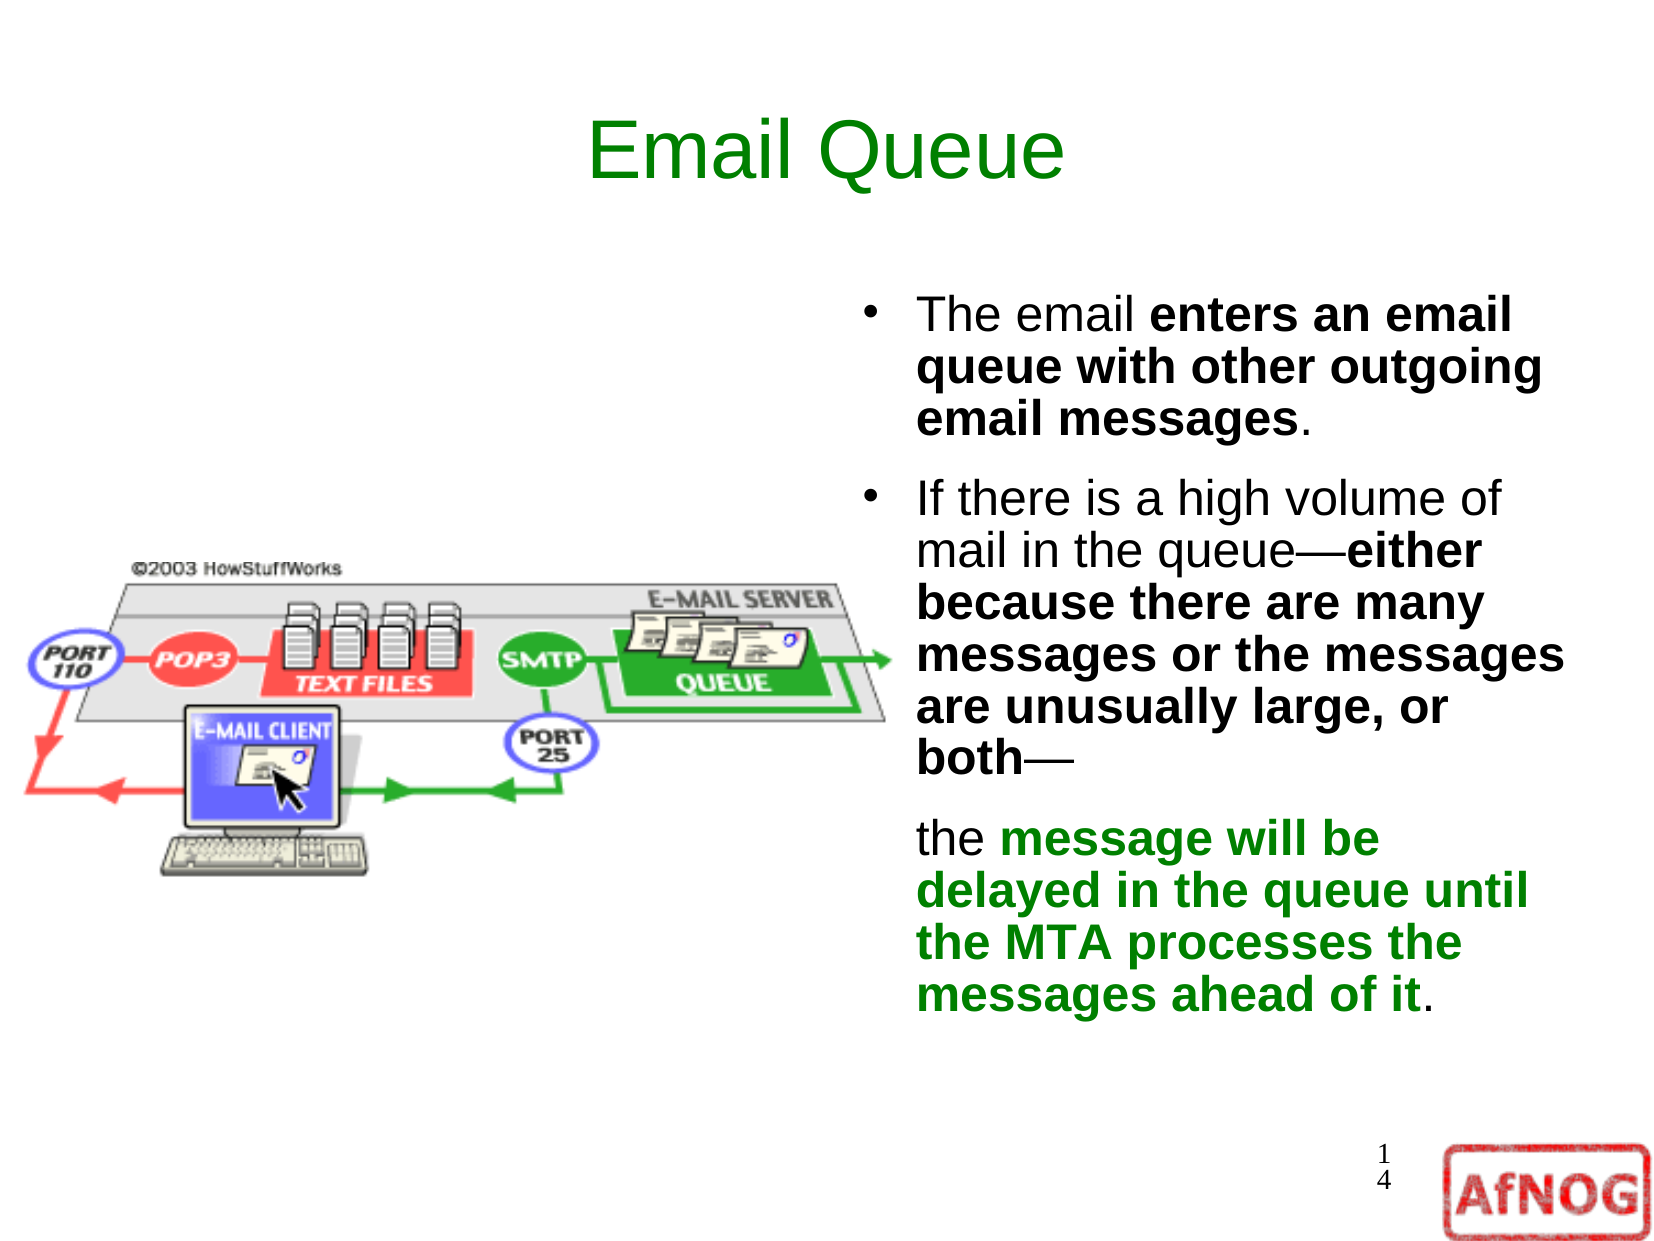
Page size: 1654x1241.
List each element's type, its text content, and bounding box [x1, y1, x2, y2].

picture [1572, 1141, 1654, 1241]
list The email enters an email queue with other outgoing email messages. If there is a high volume of mail in the queue—either because there are many messages or the messages are unusually large, or both— the message will be delayed in the queue until the MTA processes the messages ahead of it. [845, 290, 1572, 1241]
title Email Queue [82, 15, 1571, 291]
picture [20, 562, 897, 879]
